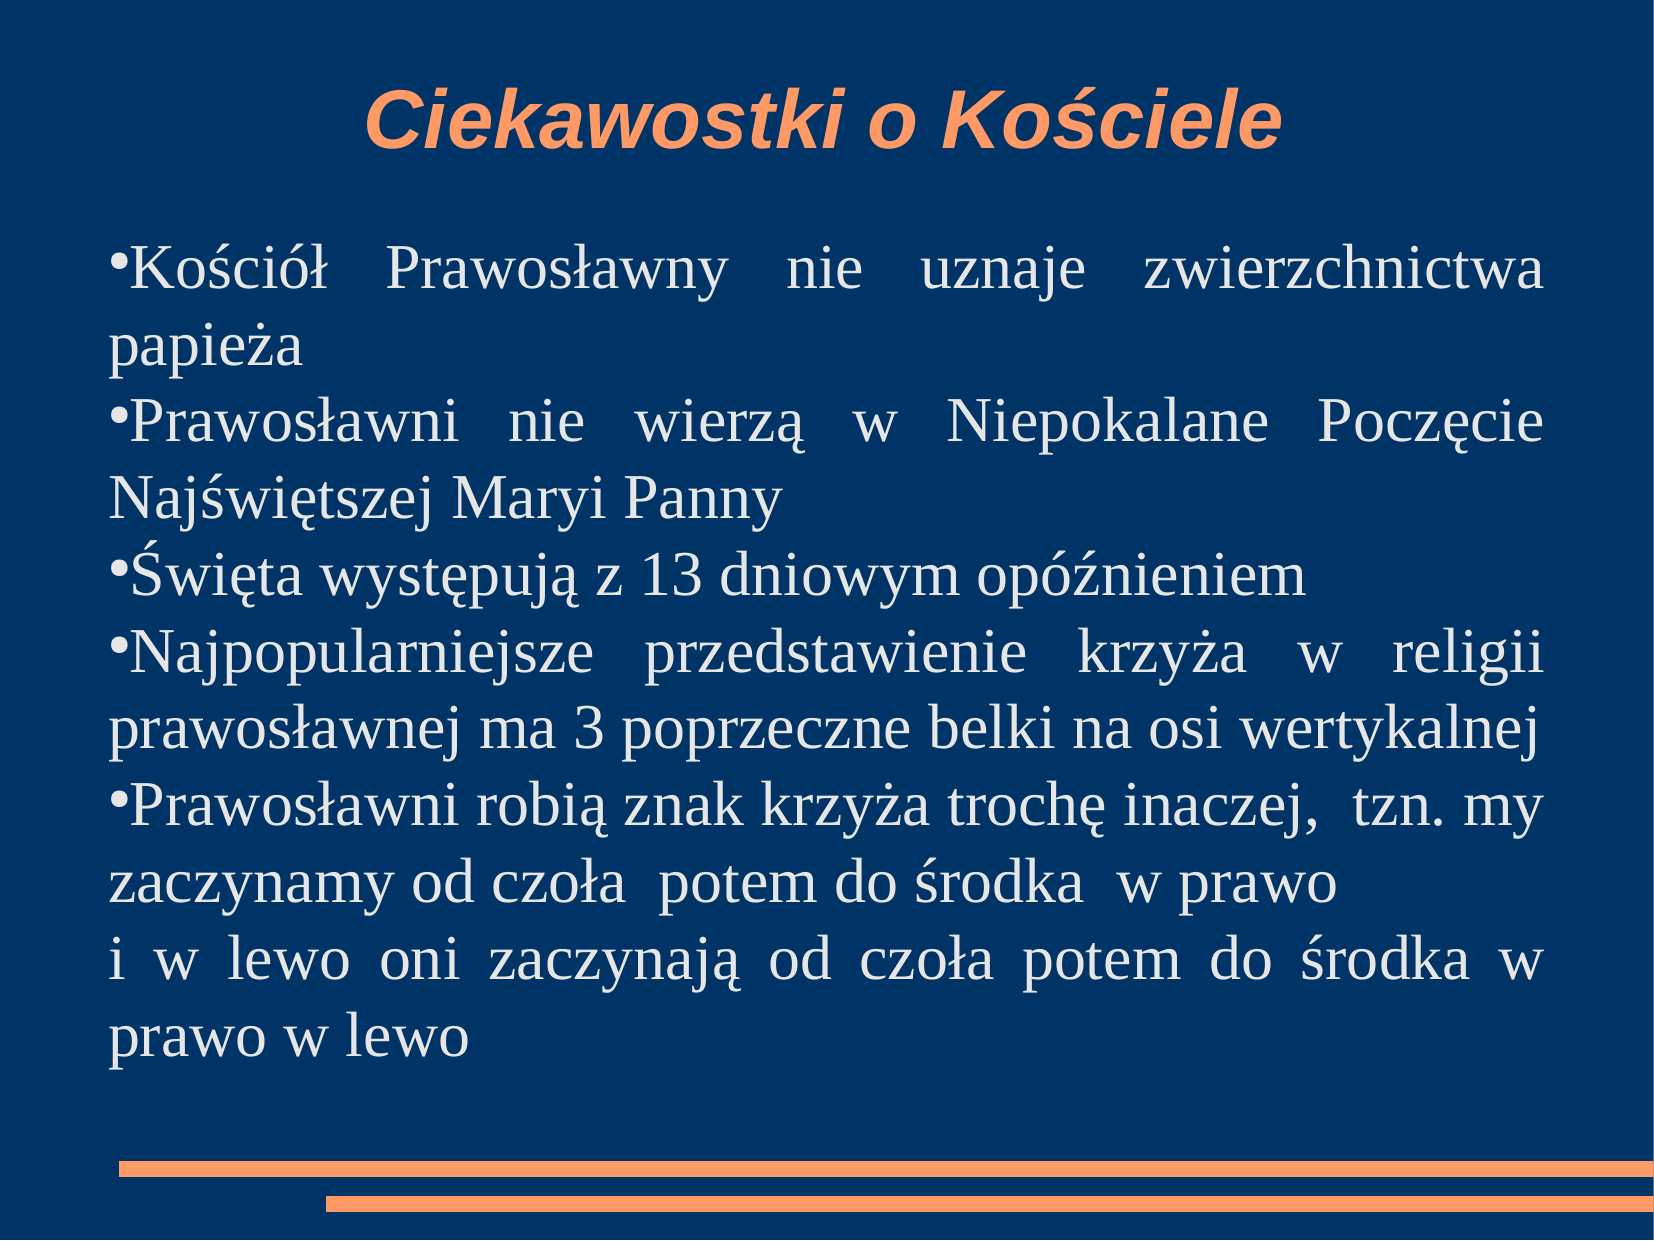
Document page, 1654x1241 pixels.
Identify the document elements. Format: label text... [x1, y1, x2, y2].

list Kościół Prawosławny nie uznaje zwierzchnictwa papieża Prawosławni nie wierzą w Niepokalane Poczęcie Najświętszej Maryi Panny Święta występują z 13 dniowym opóźnieniem Najpopularniejsze przedstawienie krzyża w religii prawosławnej ma 3 poprzeczne belki na osi wertykalnej Prawosławni robią znak krzyża trochę inaczej, tzn. my zaczynamy od czoła potem do środka w prawo i w lewo oni zaczynają od czoła potem do środka w prawo w lewo [108, 224, 1548, 1114]
title Ciekawostki o Kościele [118, 11, 1531, 219]
